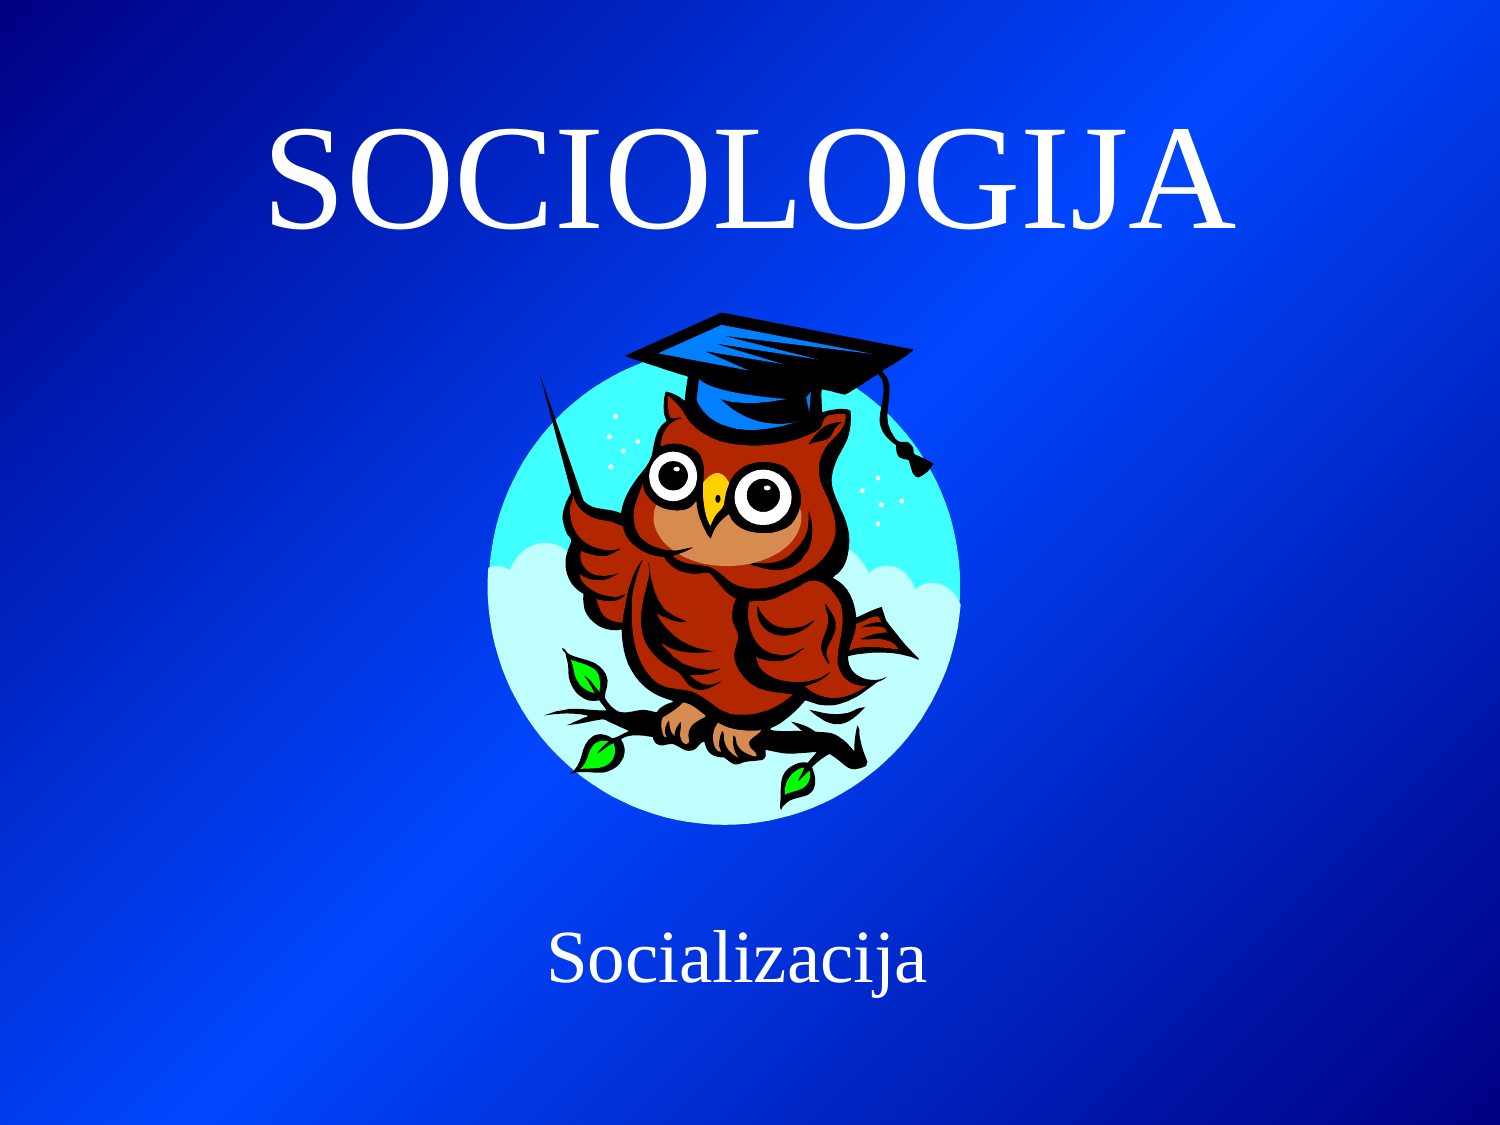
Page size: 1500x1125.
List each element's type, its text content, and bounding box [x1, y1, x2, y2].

picture [487, 312, 961, 825]
title SOCIOLOGIJA [0, 37, 1500, 300]
subtitle Socializacija [212, 900, 1263, 1038]
